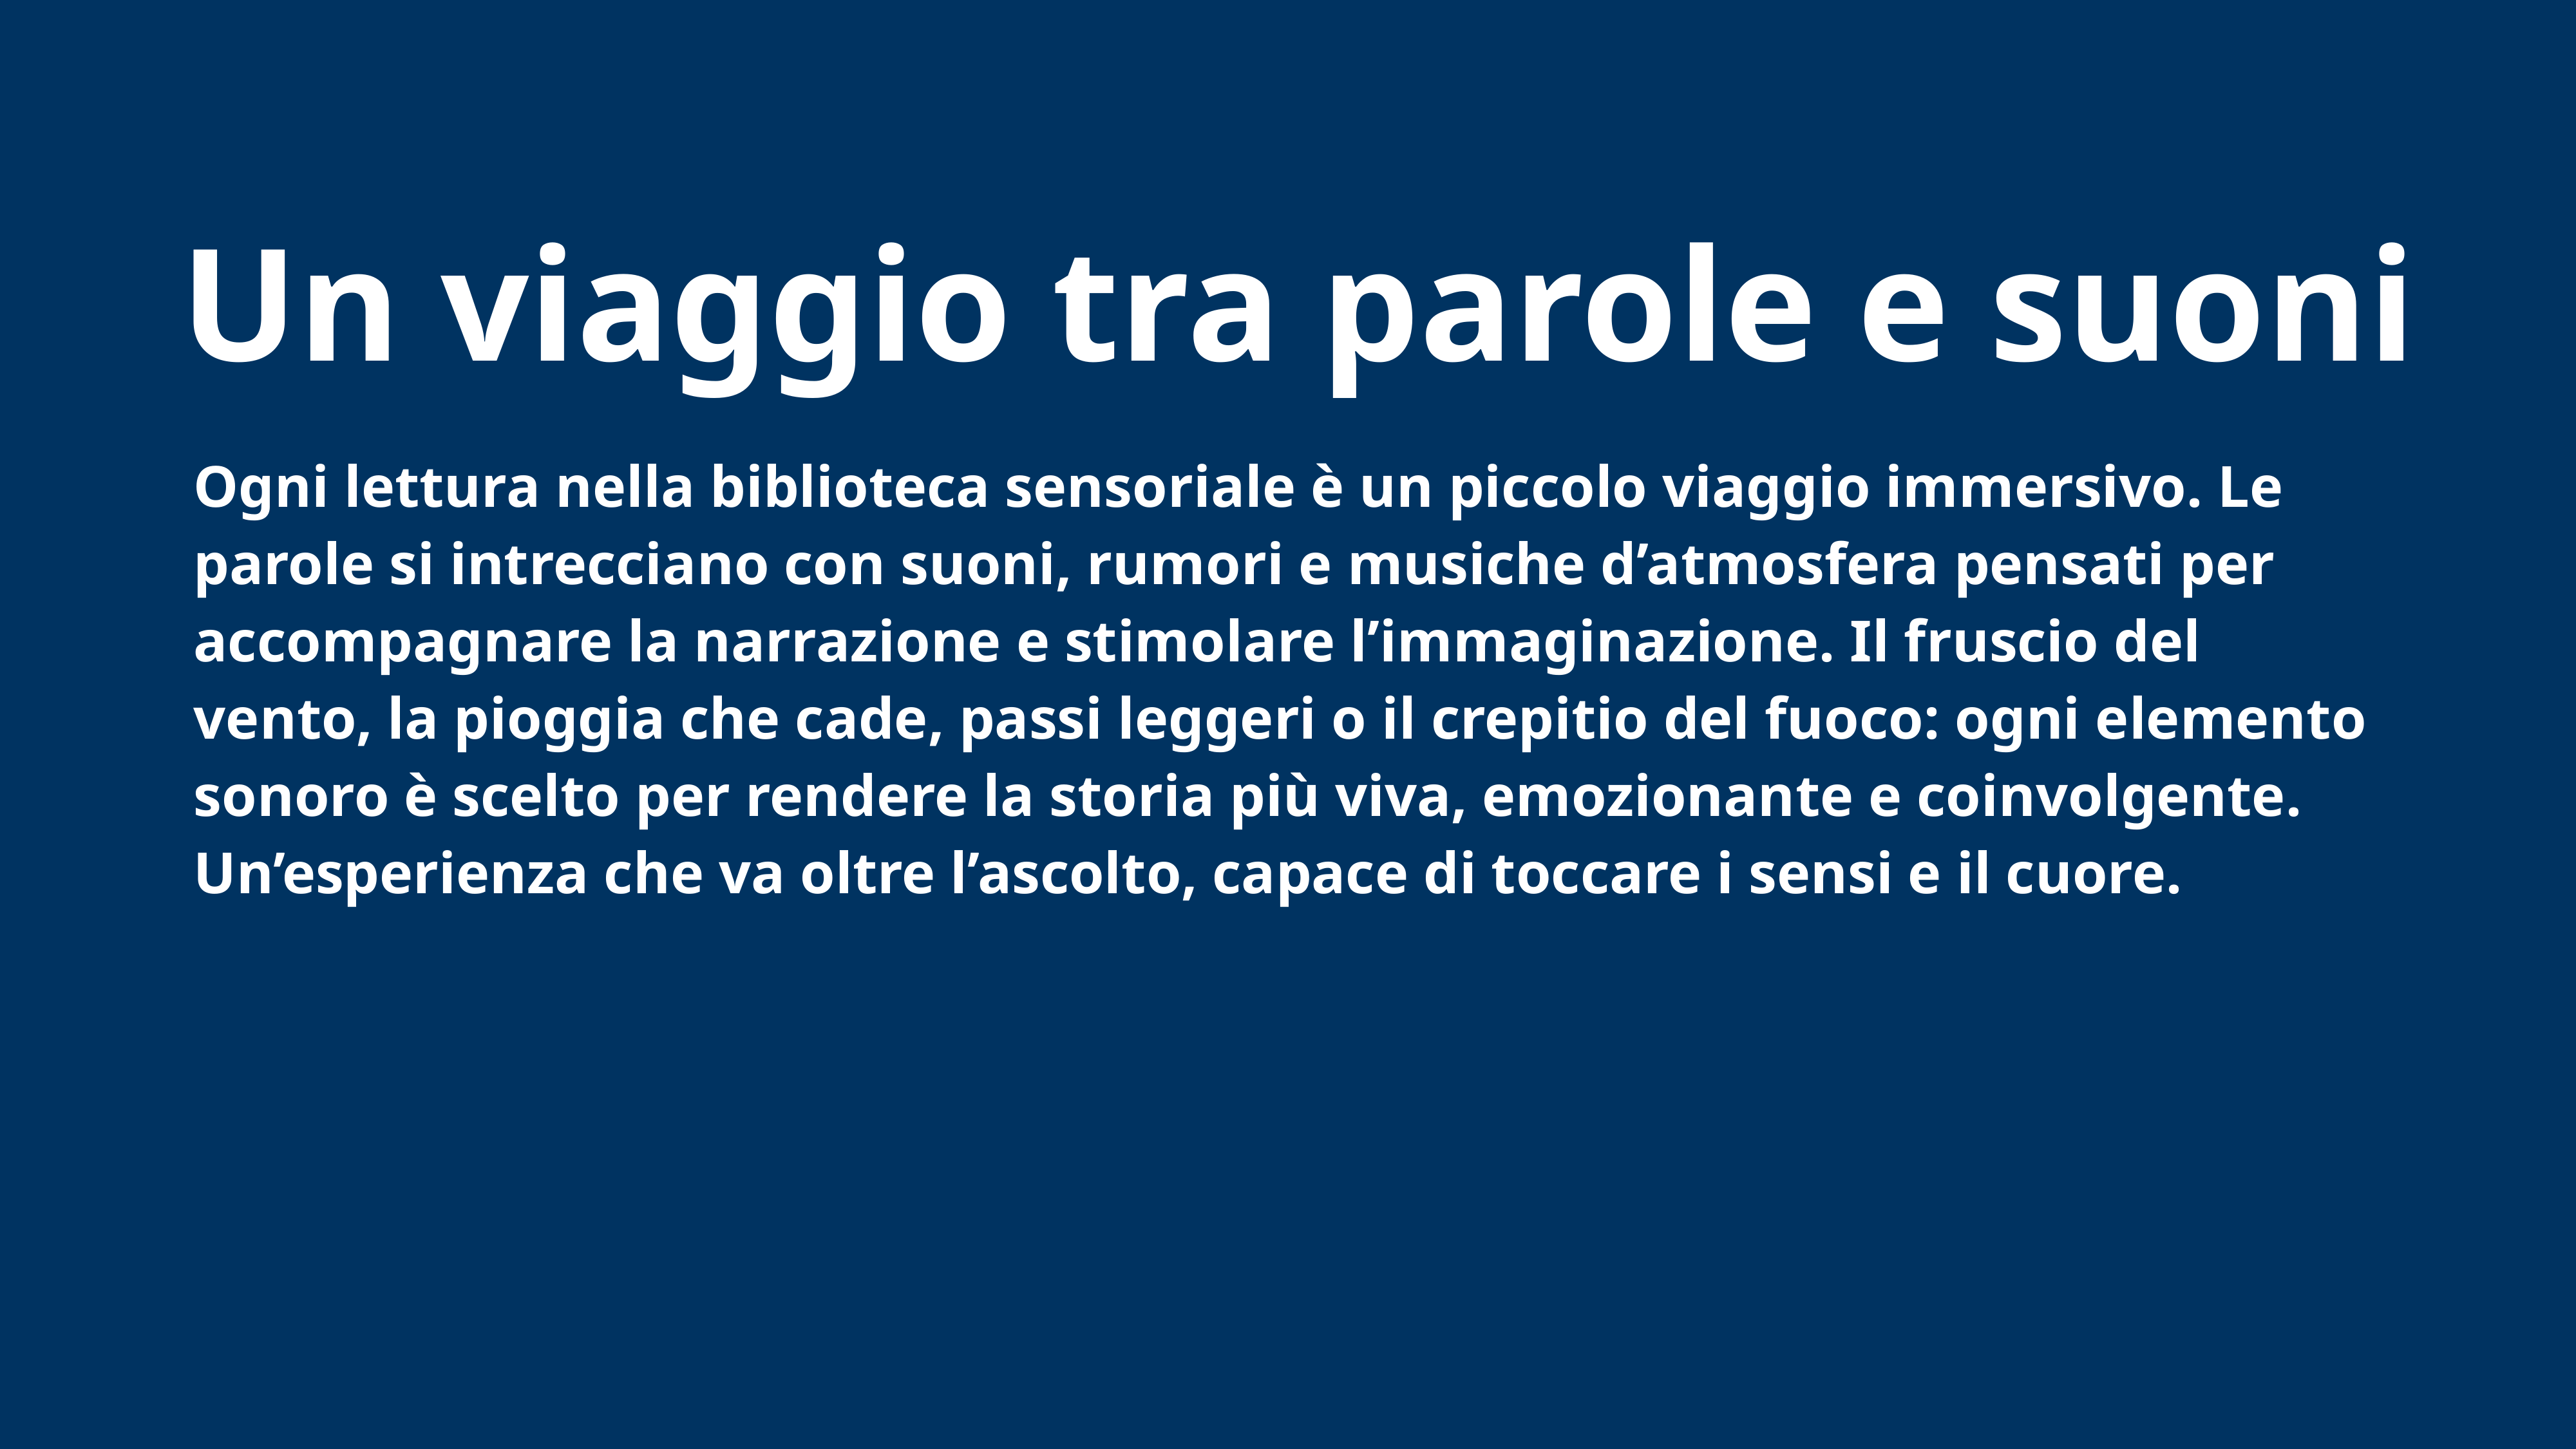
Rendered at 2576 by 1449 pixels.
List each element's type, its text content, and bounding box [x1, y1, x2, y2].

text_box Ogni lettura nella biblioteca sensoriale è un piccolo viaggio immersivo. Le parole si intrecciano con suoni, rumori e musiche d’atmosfera pensati per accompagnare la narrazione e stimolare l’immaginazione. Il fruscio del vento, la pioggia che cade, passi leggeri o il crepitio del fuoco: ogni elemento sonoro è scelto per rendere la storia più viva, emozionante e coinvolgente. Un’esperienza che va oltre l’ascolto, capace di toccare i sensi e il cuore. [184, 442, 2392, 932]
text_box Un viaggio tra parole e suoni [171, 0, 2492, 400]
